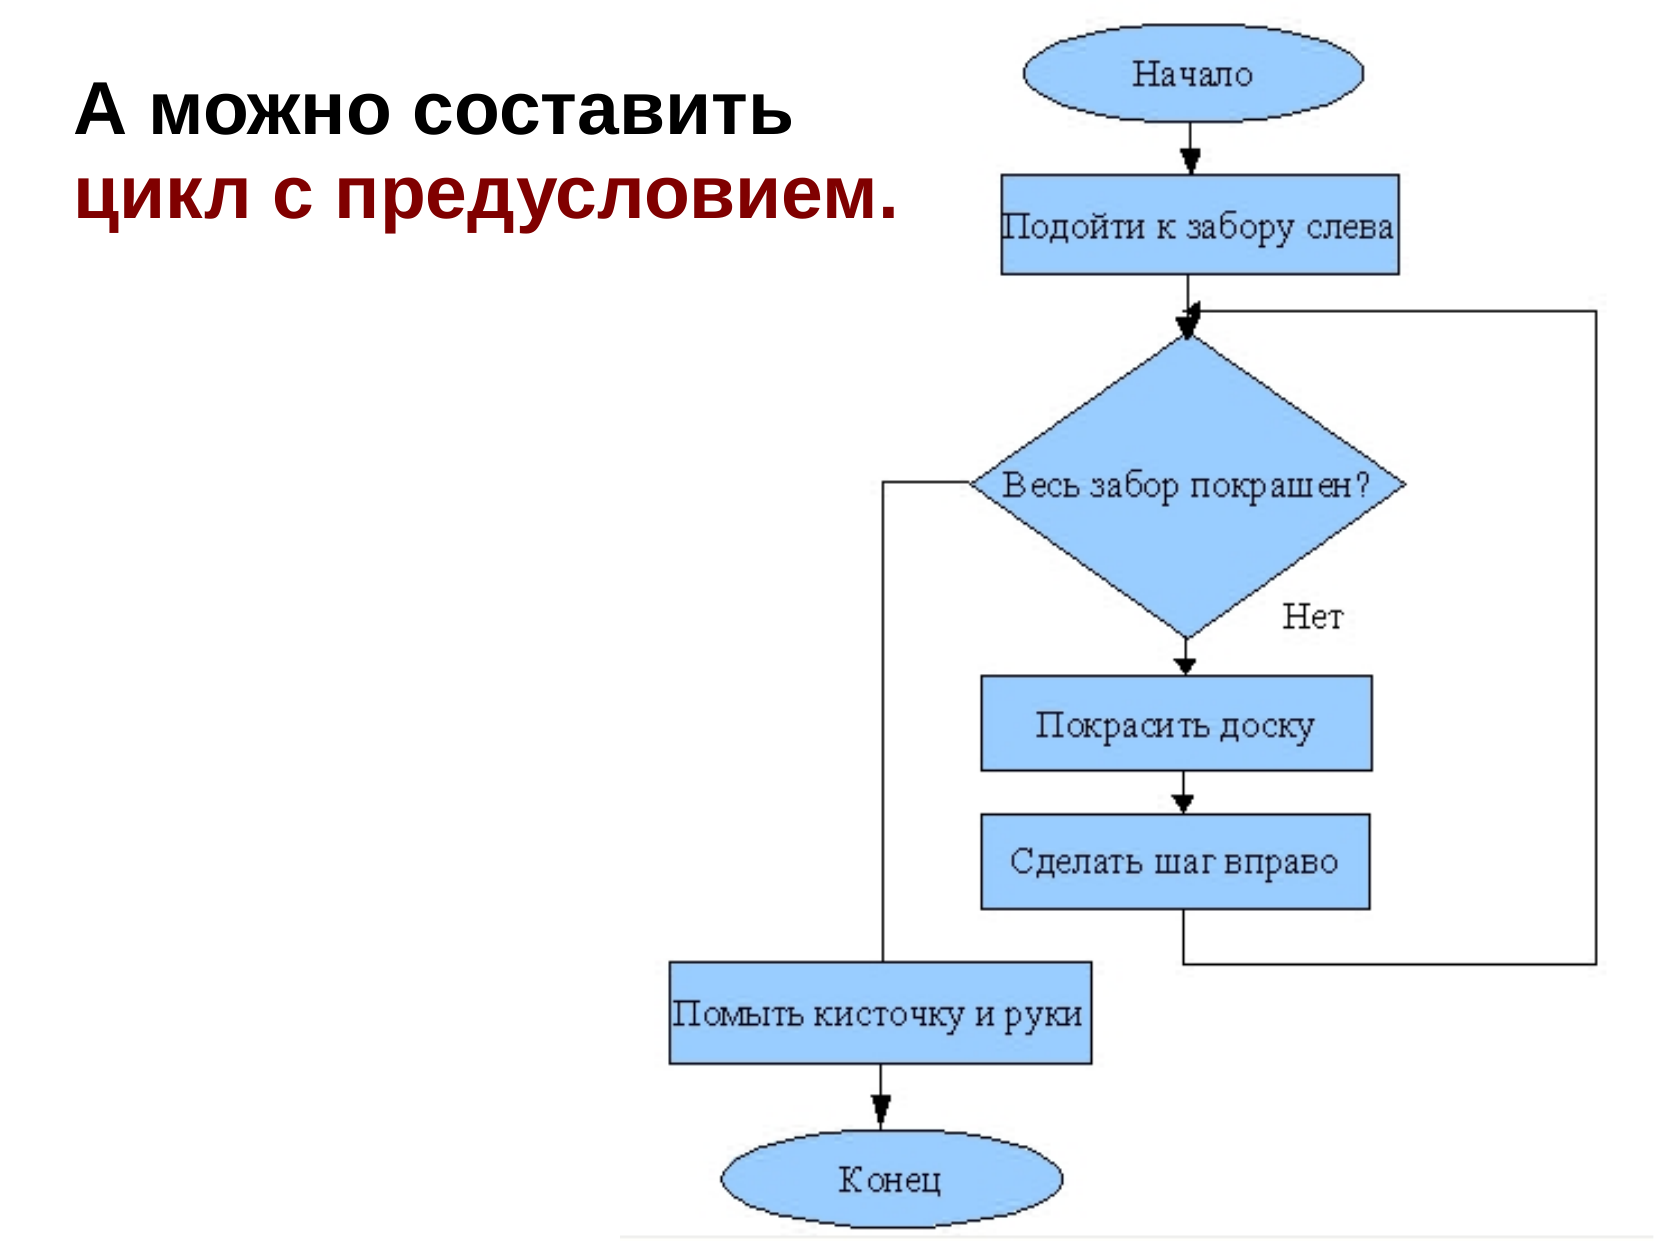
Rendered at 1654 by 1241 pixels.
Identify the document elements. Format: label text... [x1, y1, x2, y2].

text_box А можно составить цикл с предусловием. [59, 59, 1595, 242]
picture [620, 0, 1654, 1241]
